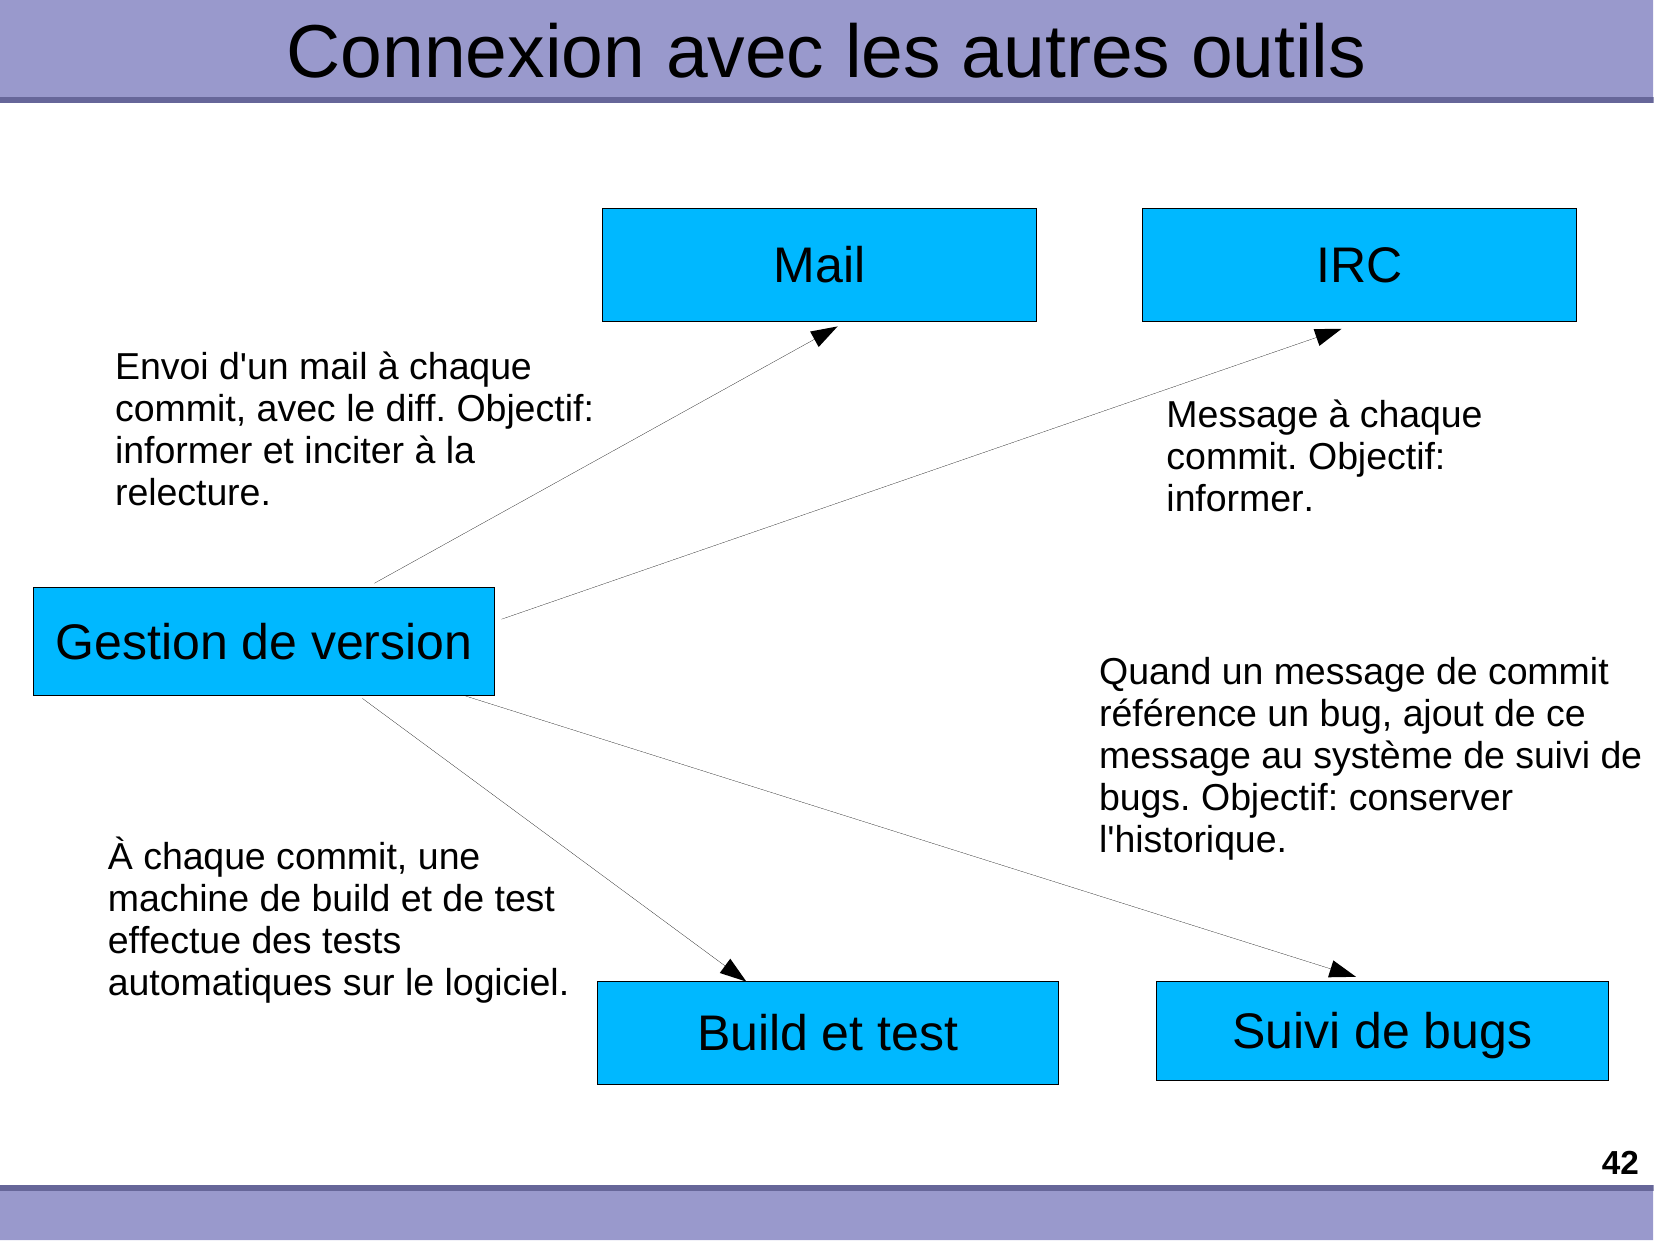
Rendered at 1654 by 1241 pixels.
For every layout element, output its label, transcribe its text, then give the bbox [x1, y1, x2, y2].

text_box Gestion de version [33, 587, 495, 696]
text_box Envoi d'un mail à chaque commit, avec le diff. Objectif: informer et inciter à la relecture. [115, 345, 627, 532]
text_box IRC [1142, 208, 1577, 322]
text_box À chaque commit, une machine de build et de test effectue des tests automatiques sur le logiciel. [108, 835, 620, 1022]
text_box Suivi de bugs [1156, 981, 1609, 1081]
text_box Mail [602, 208, 1037, 322]
text_box Build et test [597, 981, 1059, 1085]
text_box Message à chaque commit. Objectif: informer. [1166, 393, 1544, 534]
text_box Quand un message de commit référence un bug, ajout de ce message au système de suivi de bugs. Objectif: conserver l'historique. [1099, 650, 1654, 883]
title Connexion avec les autres outils [0, 4, 1654, 98]
